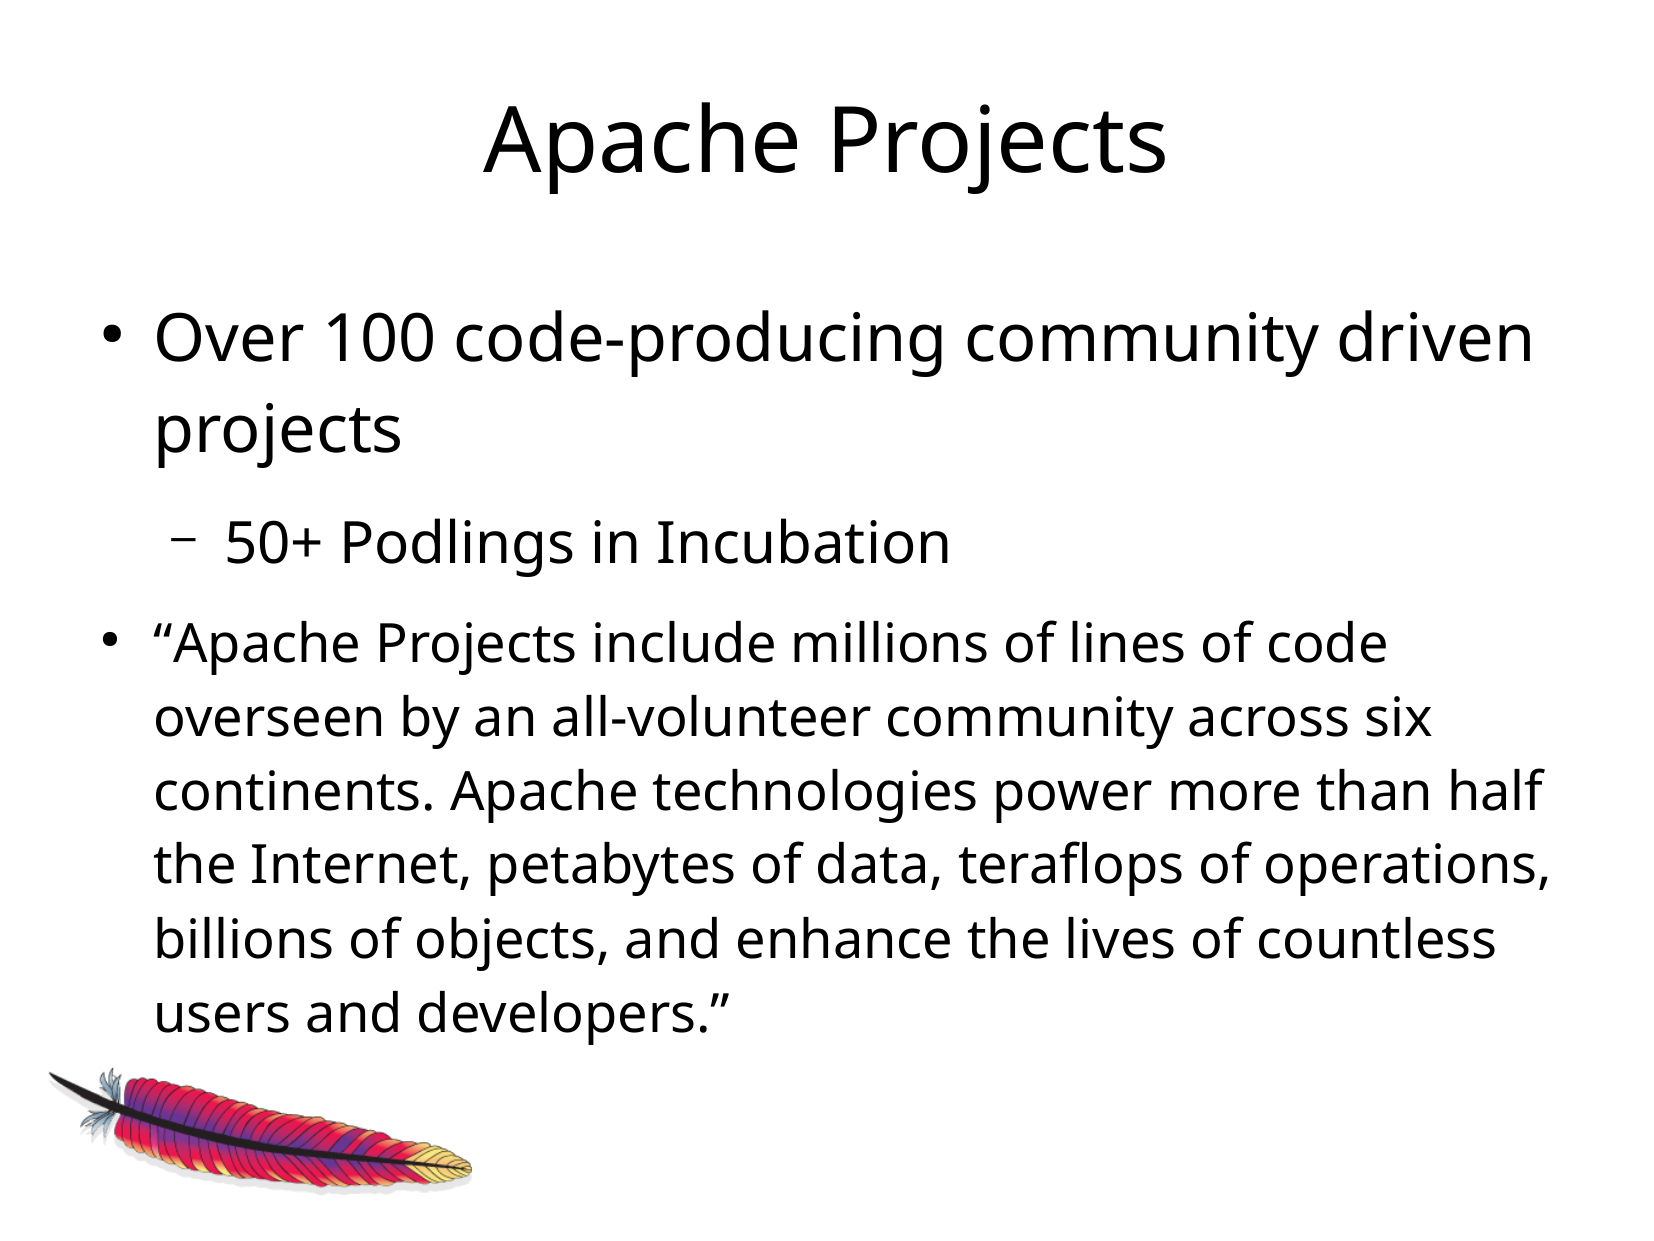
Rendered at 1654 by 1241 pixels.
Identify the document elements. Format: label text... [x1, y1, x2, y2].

title Apache Projects [82, 49, 1571, 226]
list Over 100 code-producing community driven projects 50+ Podlings in Incubation “Apache Projects include millions of lines of code overseen by an all-volunteer community across six continents. Apache technologies power more than half the Internet, petabytes of data, teraflops of operations, billions of objects, and enhance the lives of countless users and developers.” [82, 290, 1571, 1109]
picture [45, 1064, 477, 1200]
